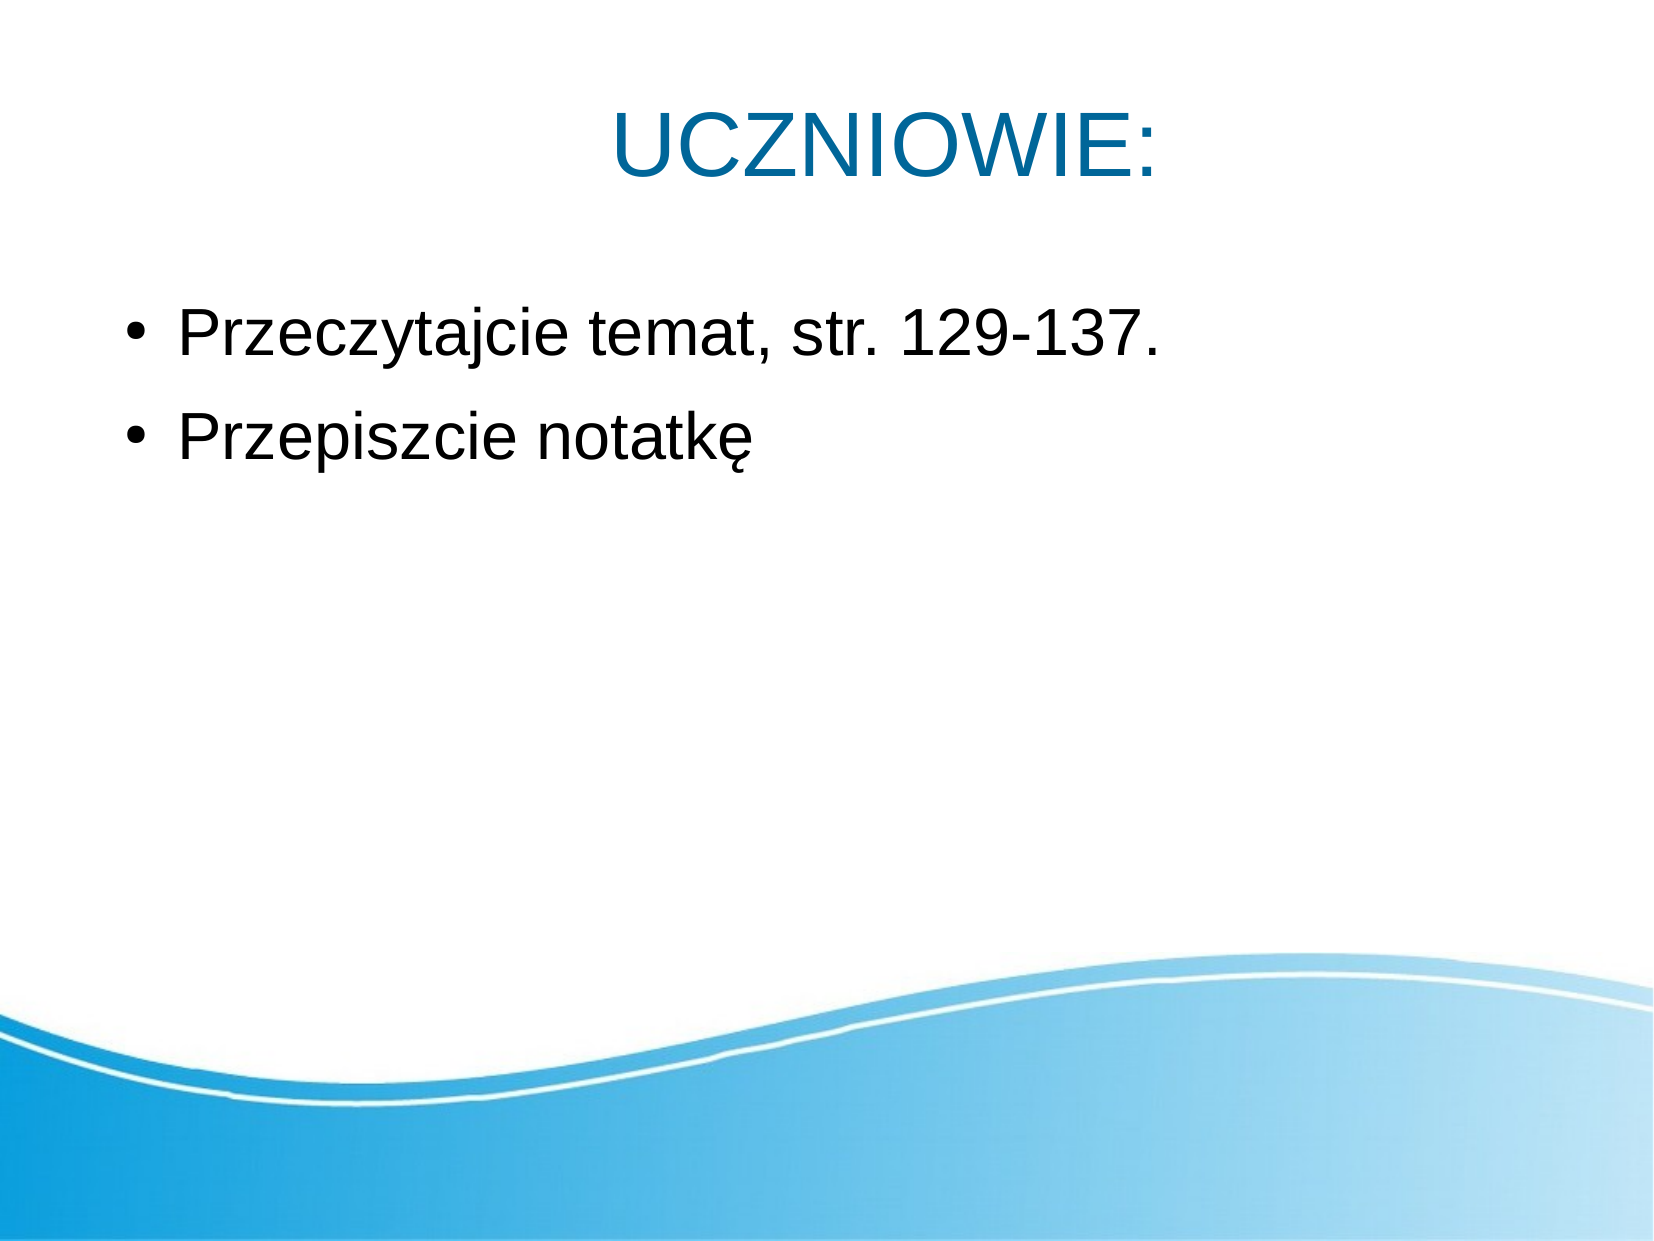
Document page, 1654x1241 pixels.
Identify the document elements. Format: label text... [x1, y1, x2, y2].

title UCZNIOWIE: [141, 40, 1630, 249]
picture [0, 952, 1654, 1241]
list Przeczytajcie temat, str. 129-137. Przepiszcie notatkę [106, 295, 1595, 640]
